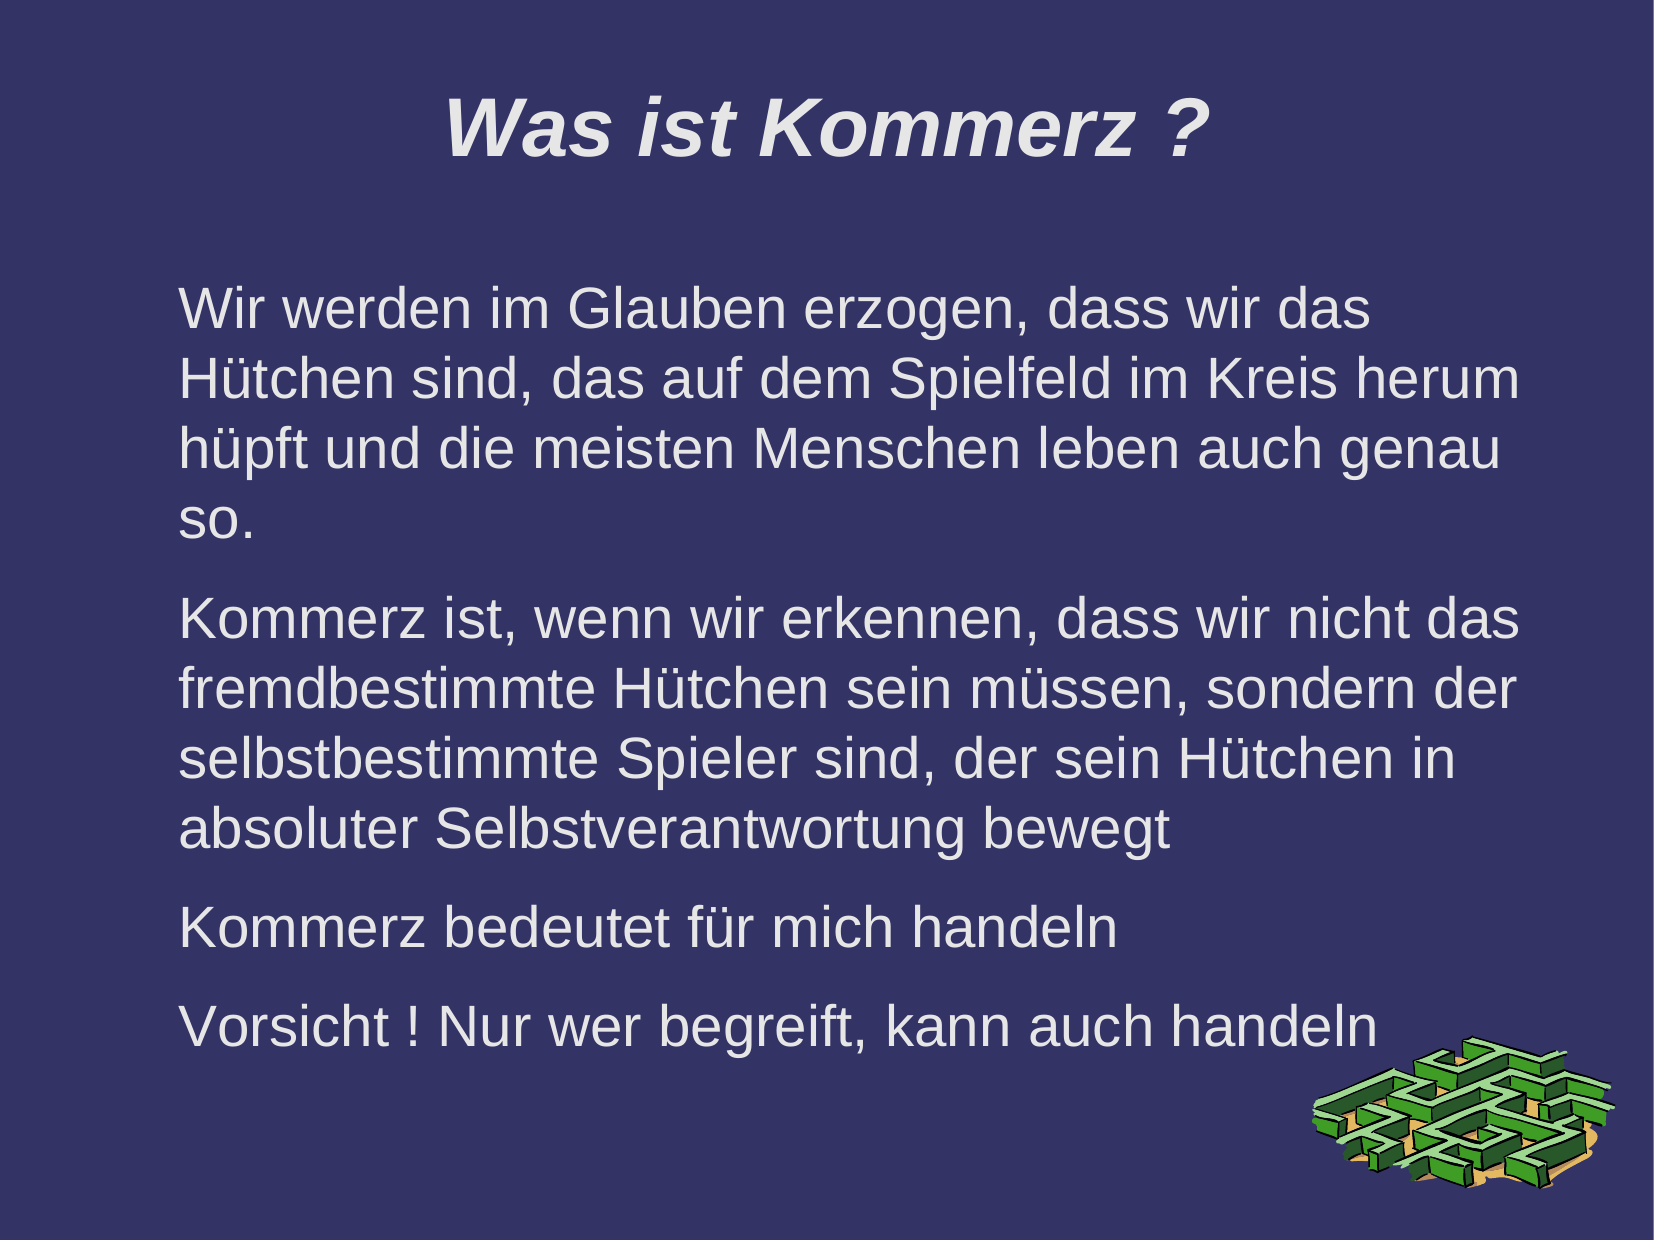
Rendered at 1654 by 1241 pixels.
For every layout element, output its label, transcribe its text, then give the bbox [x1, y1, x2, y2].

title Was ist Kommerz ? [121, 19, 1534, 227]
list Wir werden im Glauben erzogen, dass wir das Hütchen sind, das auf dem Spielfeld im Kreis herum hüpft und die meisten Menschen leben auch genau so. Kommerz ist, wenn wir erkennen, dass wir nicht das fremdbestimmte Hütchen sein müssen, sondern der selbstbestimmte Spieler sind, der sein Hütchen in absoluter Selbstverantwortung bewegt Kommerz bedeutet für mich handeln Vorsicht ! Nur wer begreift, kann auch handeln [178, 270, 1570, 1182]
